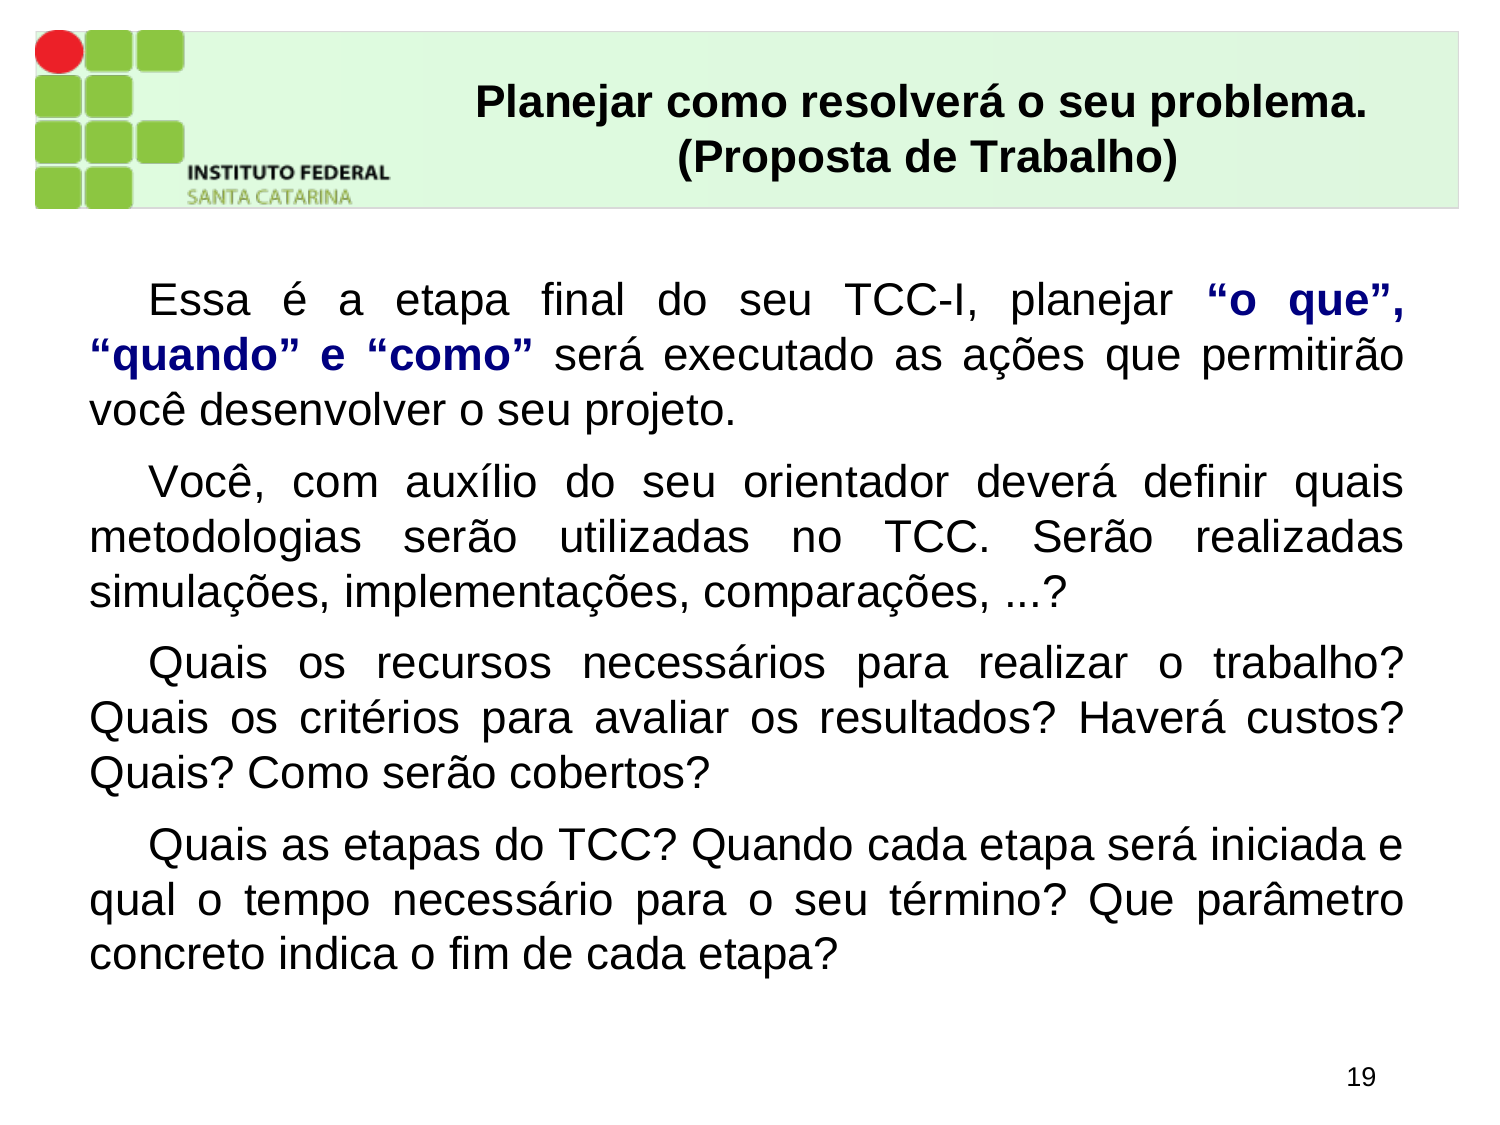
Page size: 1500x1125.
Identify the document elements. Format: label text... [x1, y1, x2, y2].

picture [35, 30, 391, 209]
list Essa é a etapa final do seu TCC-I, planejar “o que”, “quando” e “como” será executado as ações que permitirão você desenvolver o seu projeto. Você, com auxílio do seu orientador deverá definir quais metodologias serão utilizadas no TCC. Serão realizadas simulações, implementações, comparações, ...? Quais os recursos necessários para realizar o trabalho? Quais os critérios para avaliar os resultados? Haverá custos? Quais? Como serão cobertos? Quais as etapas do TCC? Quando cada etapa será iniciada e qual o tempo necessário para o seu término? Que parâmetro concreto indica o fim de cada etapa? [74, 262, 1421, 1087]
title Planejar como resolverá o seu problema. (Proposta de Trabalho) [437, 44, 1421, 209]
